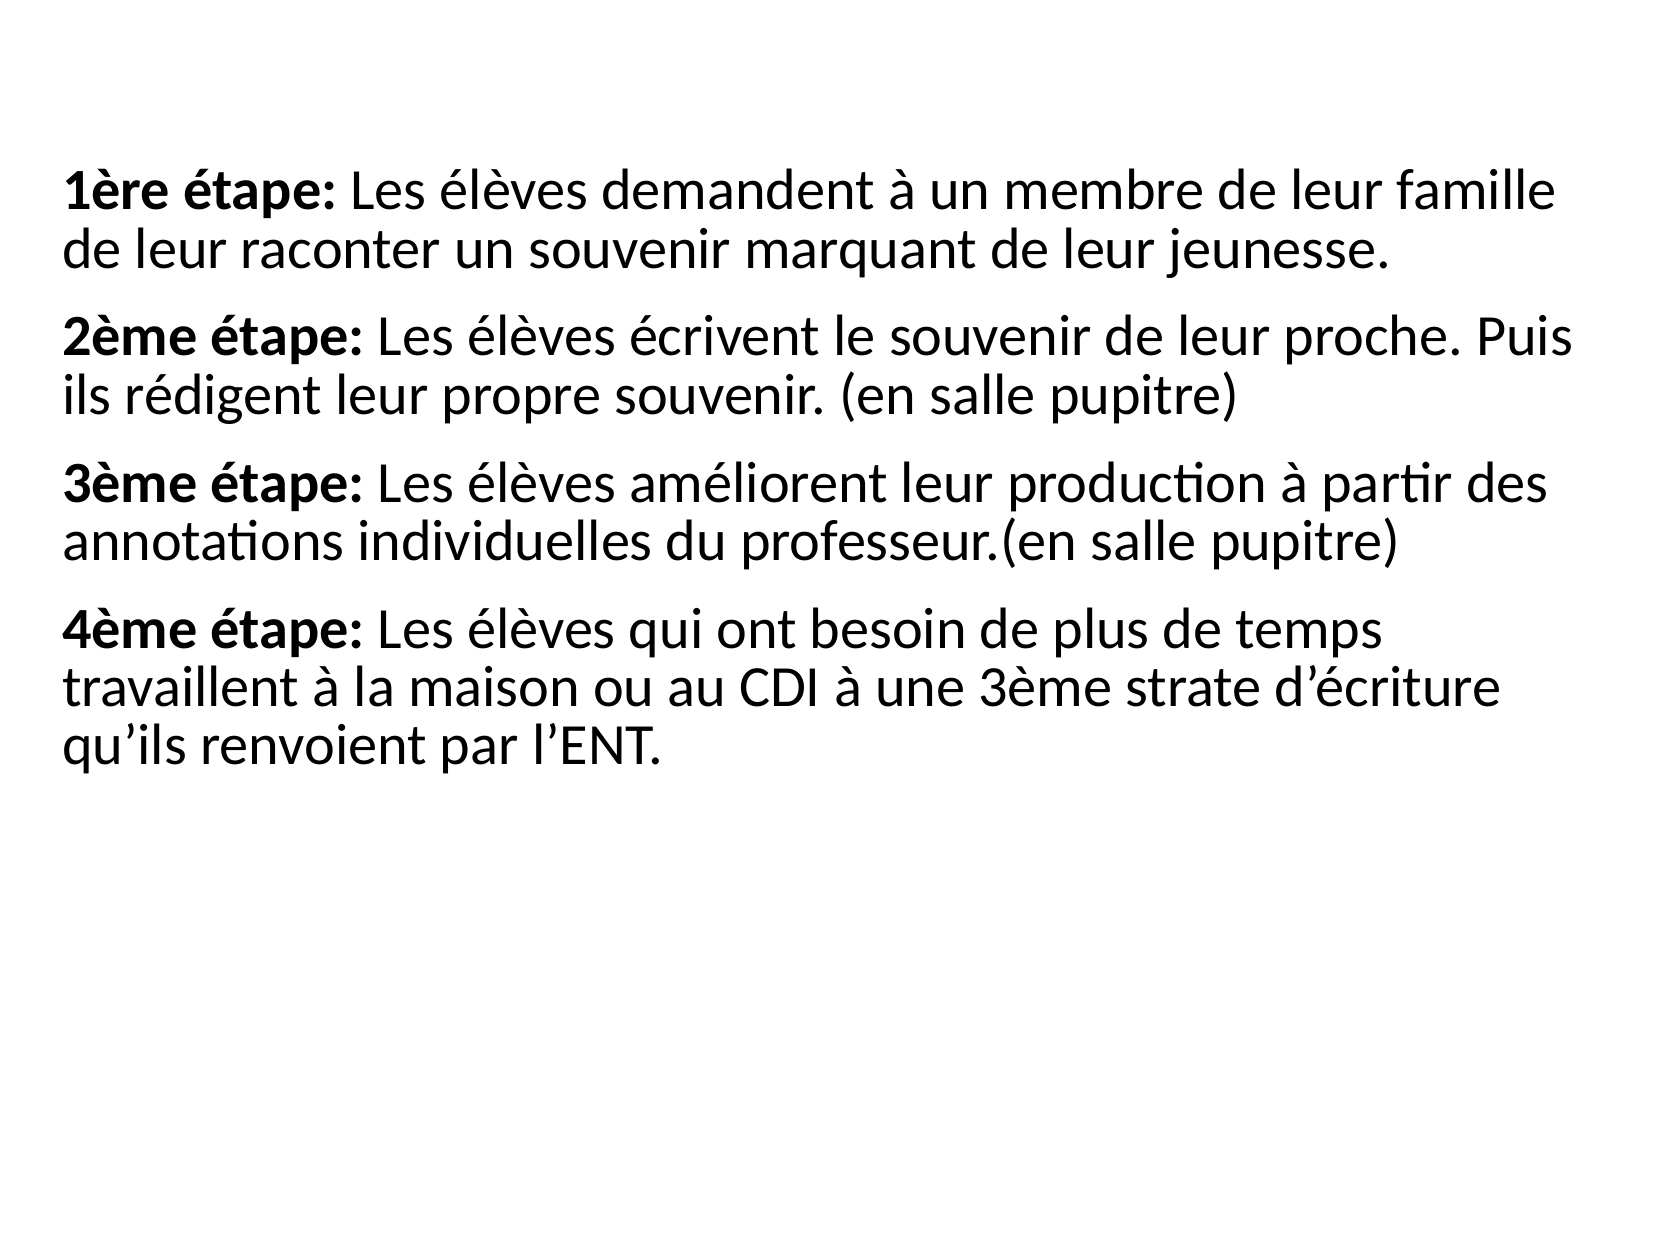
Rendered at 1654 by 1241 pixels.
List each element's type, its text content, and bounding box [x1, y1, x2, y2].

text_box 1ère étape: Les élèves demandent à un membre de leur famille de leur raconter un souvenir marquant de leur jeunesse. 2ème étape: Les élèves écrivent le souvenir de leur proche. Puis ils rédigent leur propre souvenir. (en salle pupitre) 3ème étape: Les élèves améliorent leur production à partir des annotations individuelles du professeur.(en salle pupitre) 4ème étape: Les élèves qui ont besoin de plus de temps travaillent à la maison ou au CDI à une 3ème strate d’écriture qu’ils renvoient par l’ENT. [47, 70, 1606, 1146]
